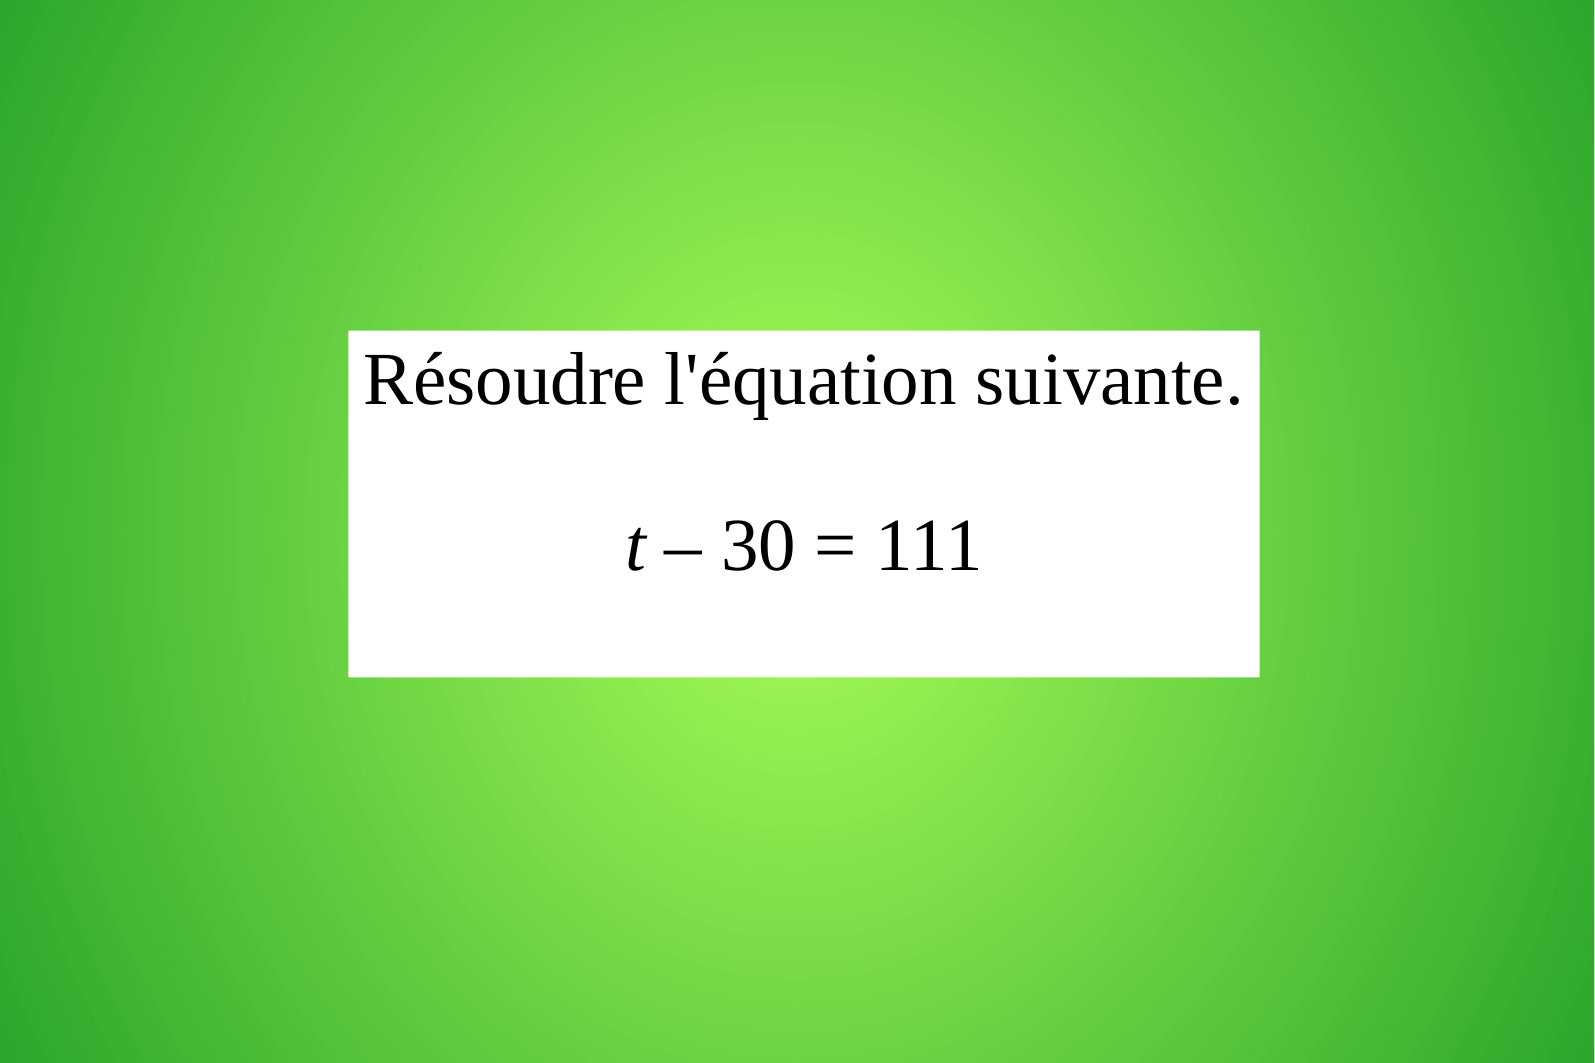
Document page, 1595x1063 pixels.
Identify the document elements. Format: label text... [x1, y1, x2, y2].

picture [0, 0, 1595, 1063]
text_box Résoudre l'équation suivante. t – 30 = 111 [348, 330, 1260, 678]
